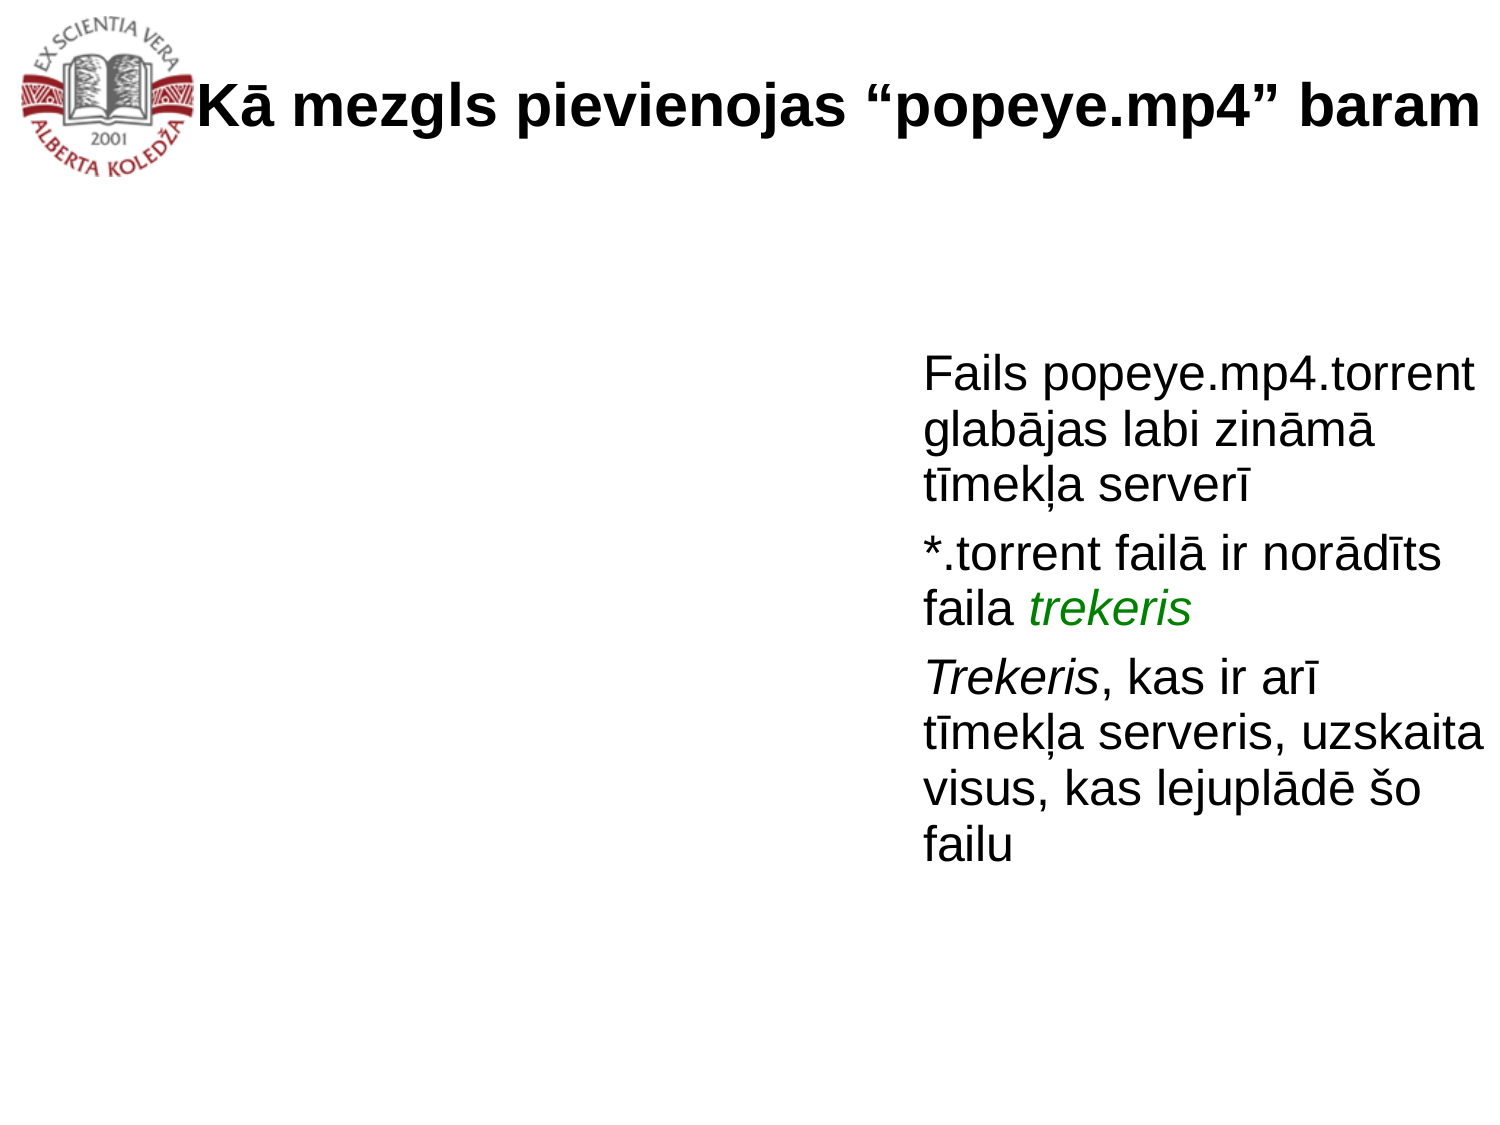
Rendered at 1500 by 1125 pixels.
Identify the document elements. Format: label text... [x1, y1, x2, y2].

picture [21, 16, 194, 177]
title Kā mezgls pievienojas “popeye.mp4” baram [153, 70, 1500, 140]
list Fails popeye.mp4.torrent glabājas labi zināmā tīmekļa serverī *.torrent failā ir norādīts faila trekeris Trekeris, kas ir arī tīmekļa serveris, uzskaita visus, kas lejuplādē šo failu [837, 337, 1500, 1080]
